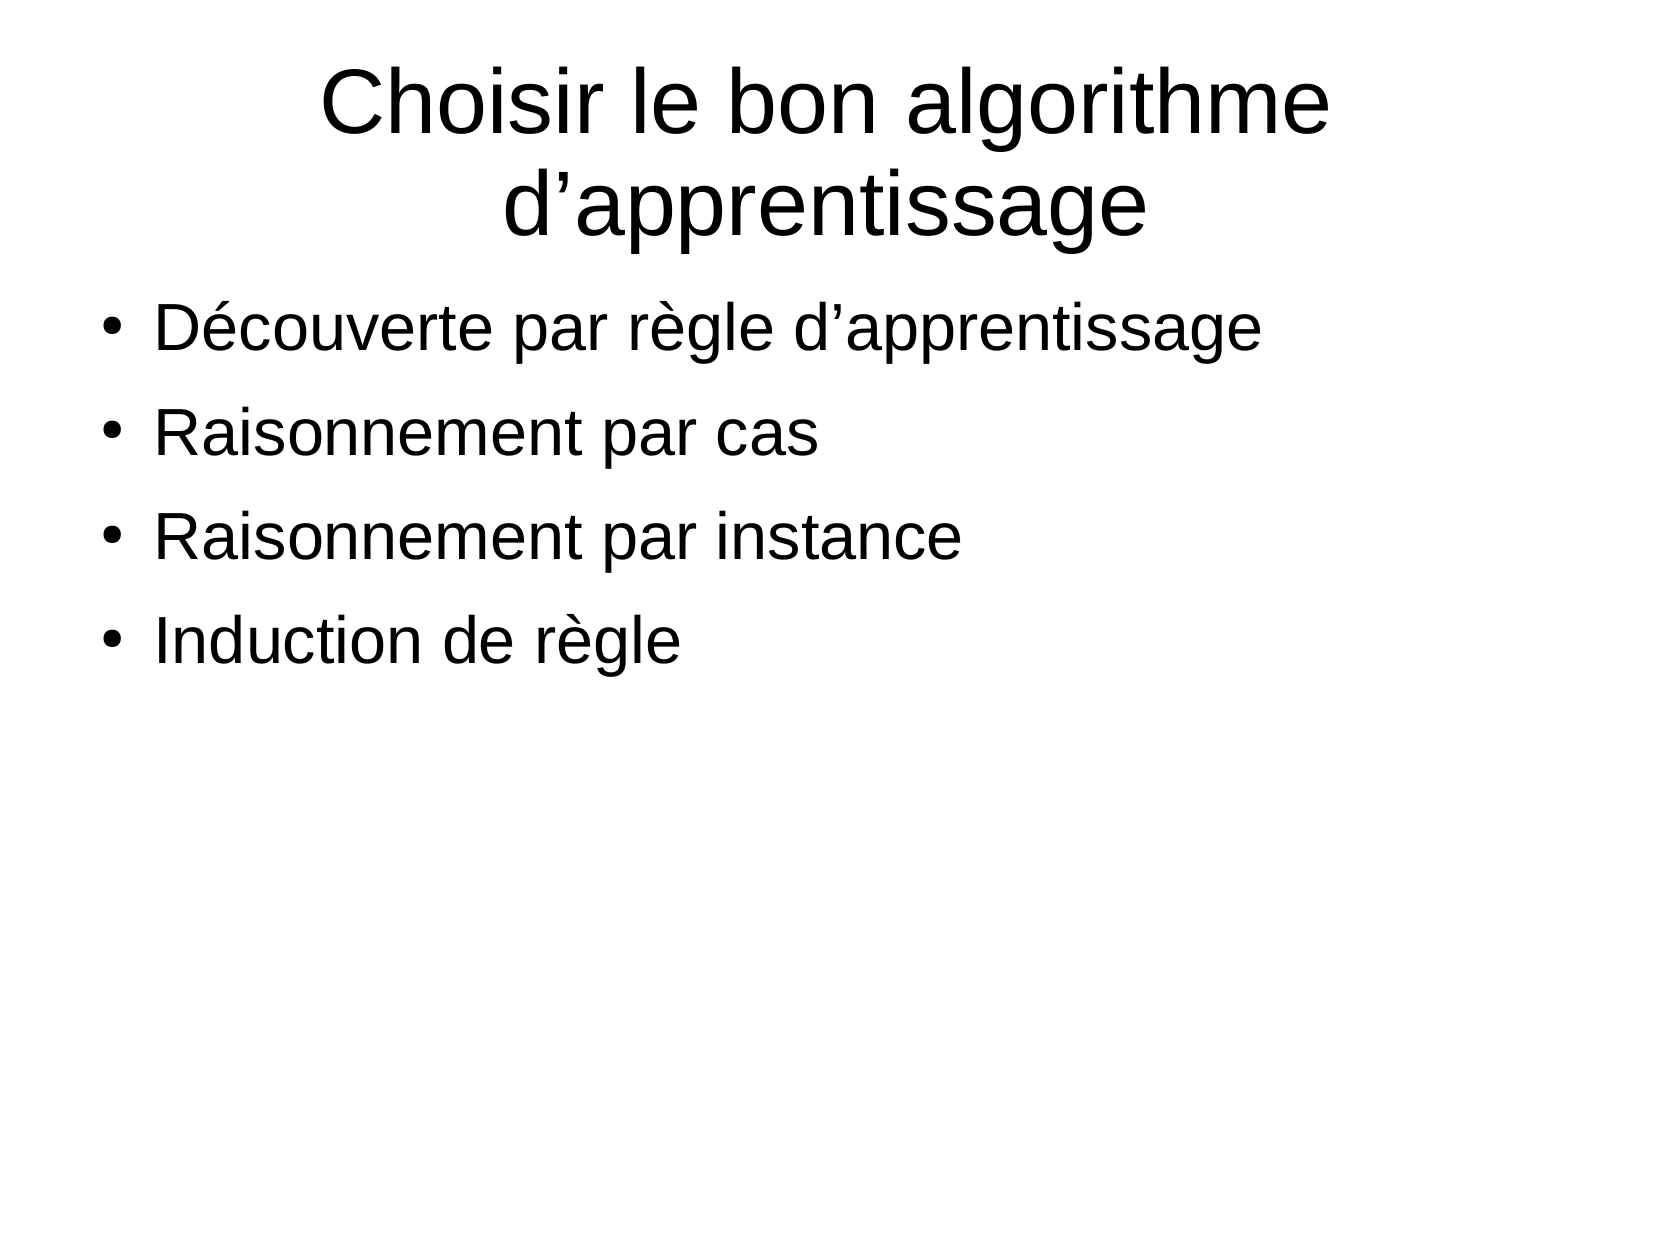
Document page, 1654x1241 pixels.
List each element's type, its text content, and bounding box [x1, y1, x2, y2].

title Choisir le bon algorithme d’apprentissage [82, 49, 1571, 257]
list Découverte par règle d’apprentissage Raisonnement par cas Raisonnement par instance Induction de règle [82, 290, 1571, 1010]
